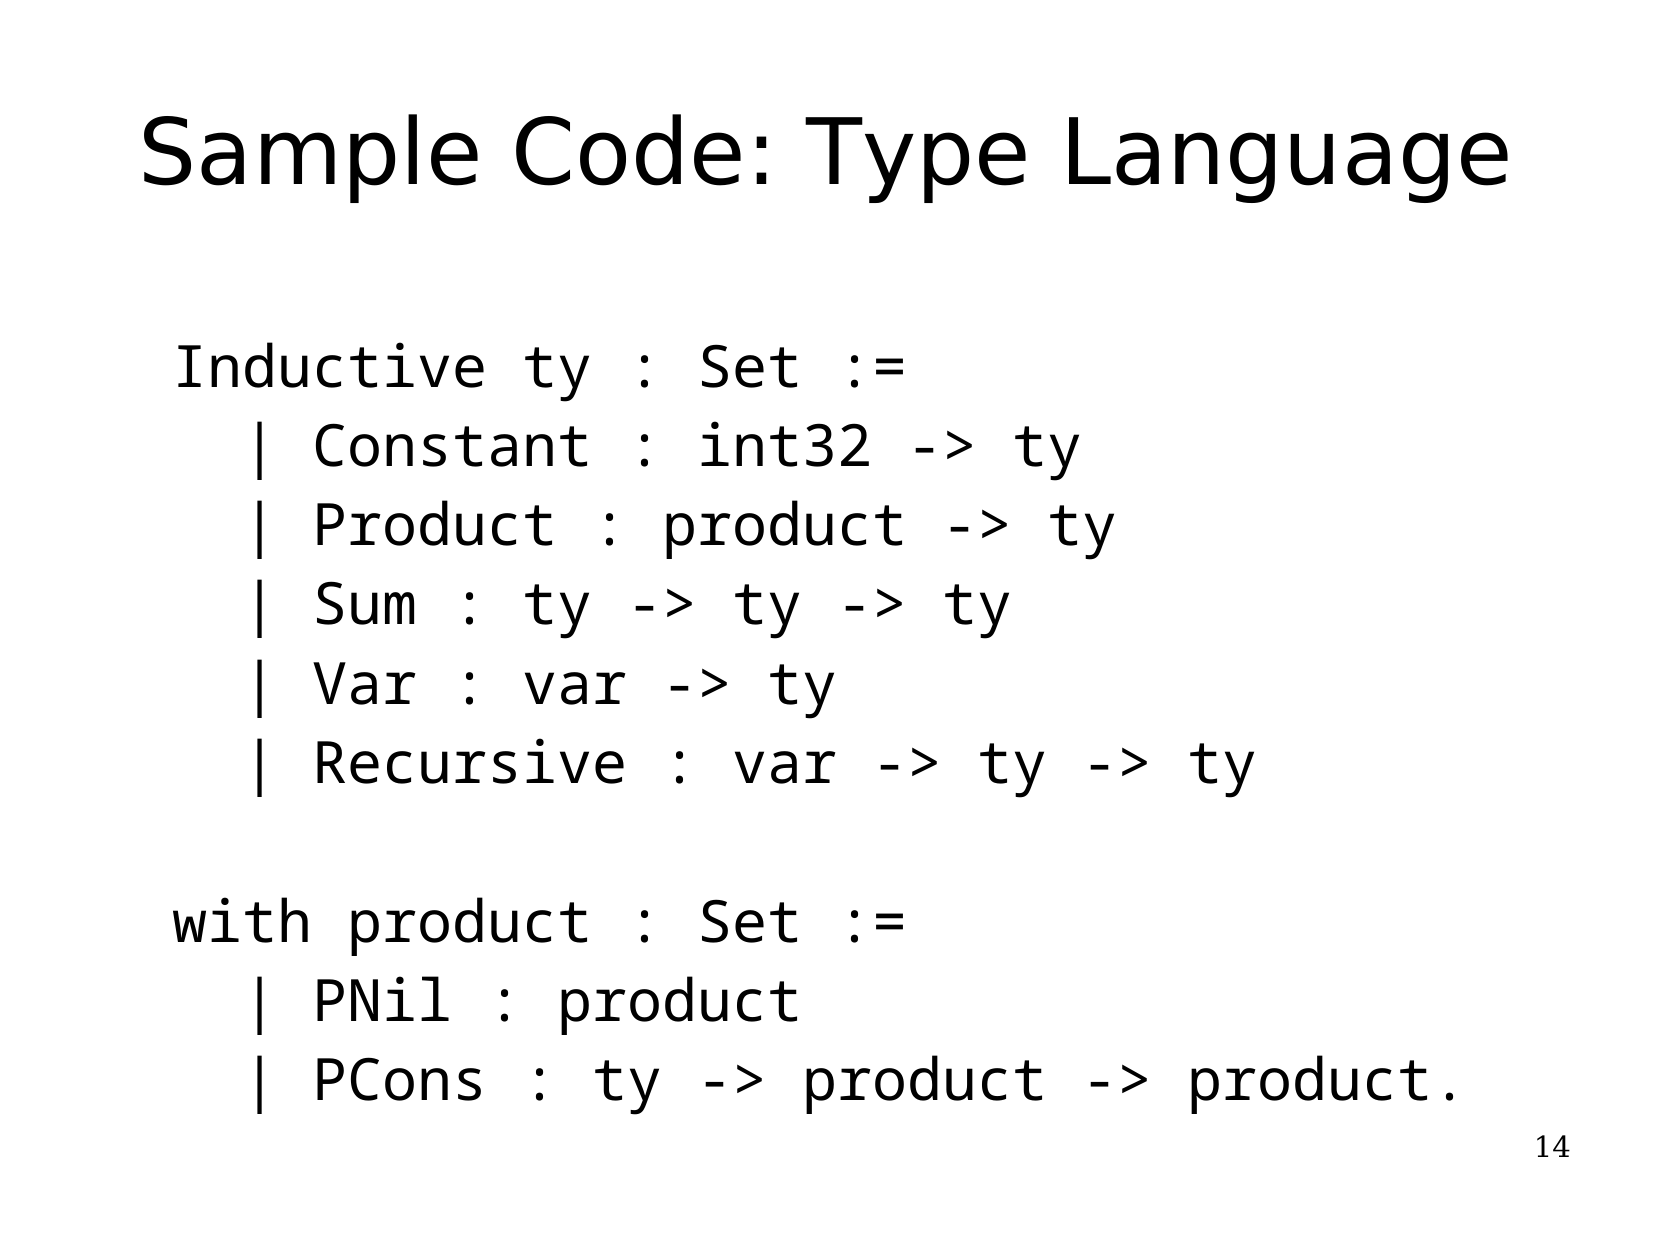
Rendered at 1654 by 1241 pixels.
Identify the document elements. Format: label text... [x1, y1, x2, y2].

text_box Inductive ty : Set := | Constant : int32 -> ty | Product : product -> ty | Sum : ty -> ty -> ty | Var : var -> ty | Recursive : var -> ty -> ty with product : Set := | PNil : product | PCons : ty -> product -> product. [157, 317, 1502, 1008]
title Sample Code: Type Language [82, 49, 1571, 257]
